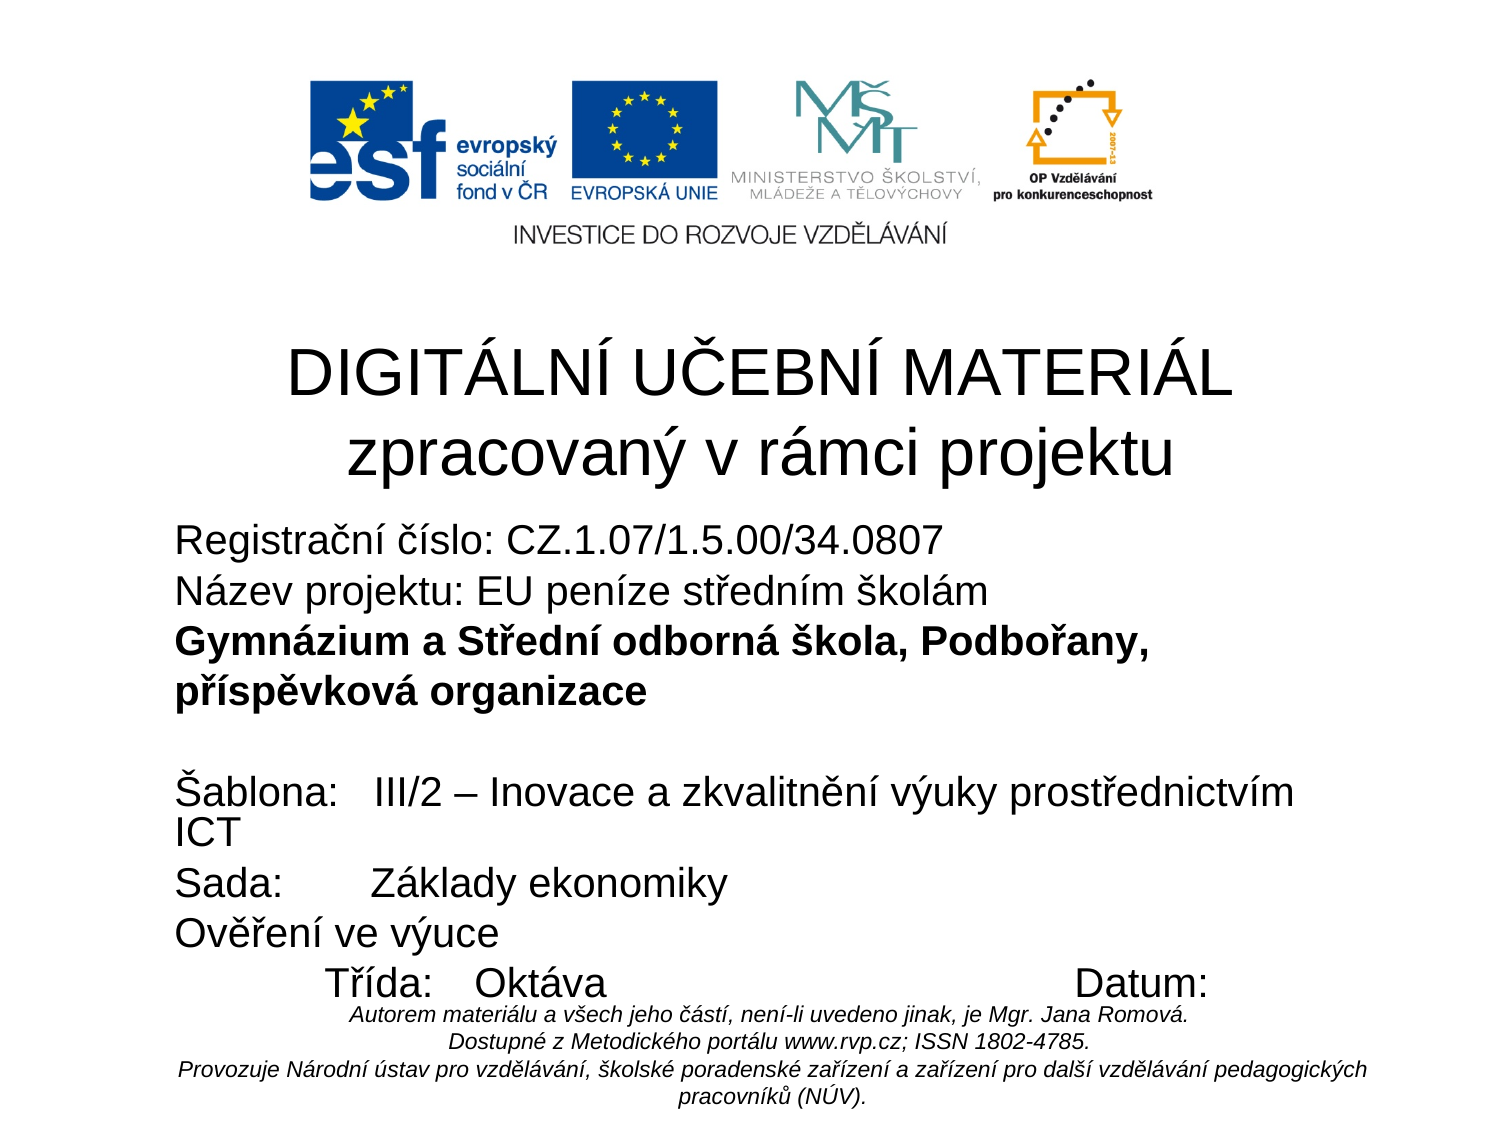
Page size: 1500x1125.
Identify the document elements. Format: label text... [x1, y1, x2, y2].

text_box Registrační číslo: CZ.1.07/1.5.00/34.0807 Název projektu: EU peníze středním školám Gymnázium a Střední odborná škola, Podbořany, příspěvková organizace Šablona: III/2 – Inovace a zkvalitnění výuky prostřednictvím ICT Sada: Základy ekonomiky Ověření ve výuce Třída: Oktáva Datum: [159, 515, 1388, 983]
text_box Autorem materiálu a všech jeho částí, není-li uvedeno jinak, je Mgr. Jana Romová. Dostupné z Metodického portálu www.rvp.cz; ISSN 1802-4785. Provozuje Národní ústav pro vzdělávání, školské poradenské zařízení a zařízení pro další vzdělávání pedagogických pracovníků (NÚV). [135, 983, 1411, 1125]
picture [265, 42, 1210, 274]
title DIGITÁLNÍ UČEBNÍ MATERIÁL zpracovaný v rámci projektu [123, 321, 1399, 497]
